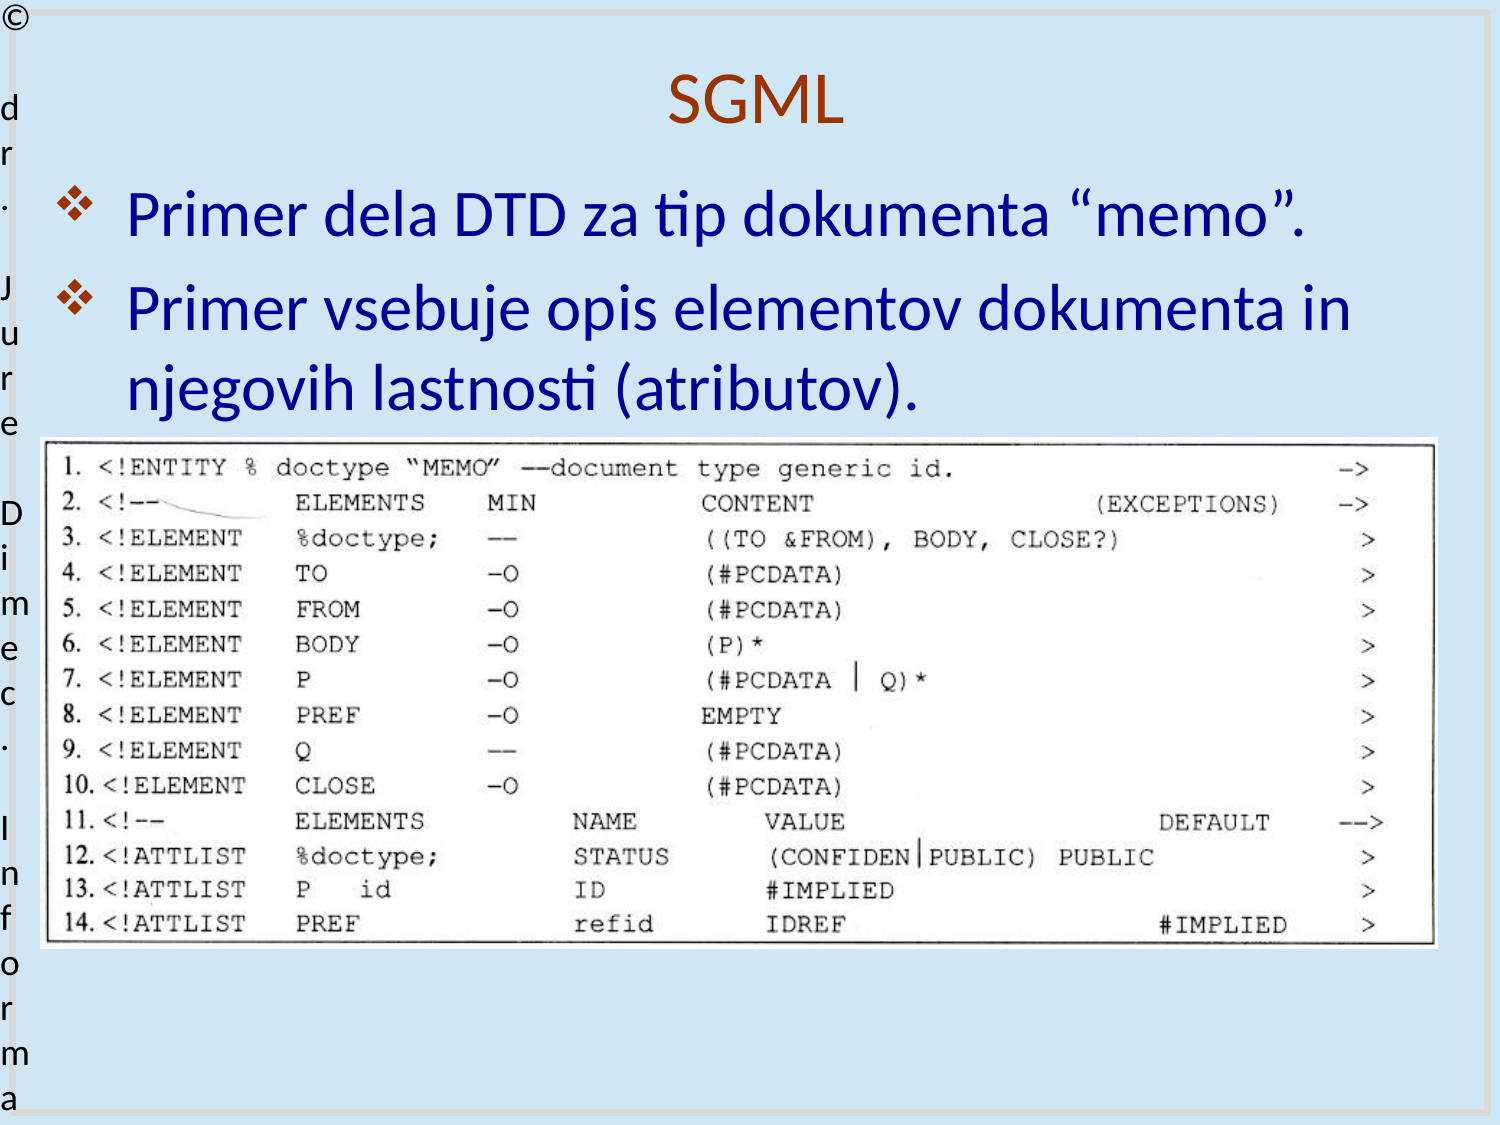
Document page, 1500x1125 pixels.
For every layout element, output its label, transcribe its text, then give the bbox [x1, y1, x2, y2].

list Primer dela DTD za tip dokumenta “memo”. Primer vsebuje opis elementov dokumenta in njegovih lastnosti (atributov). [37, 162, 1475, 1050]
picture [40, 437, 1438, 949]
title SGML [37, 37, 1475, 150]
